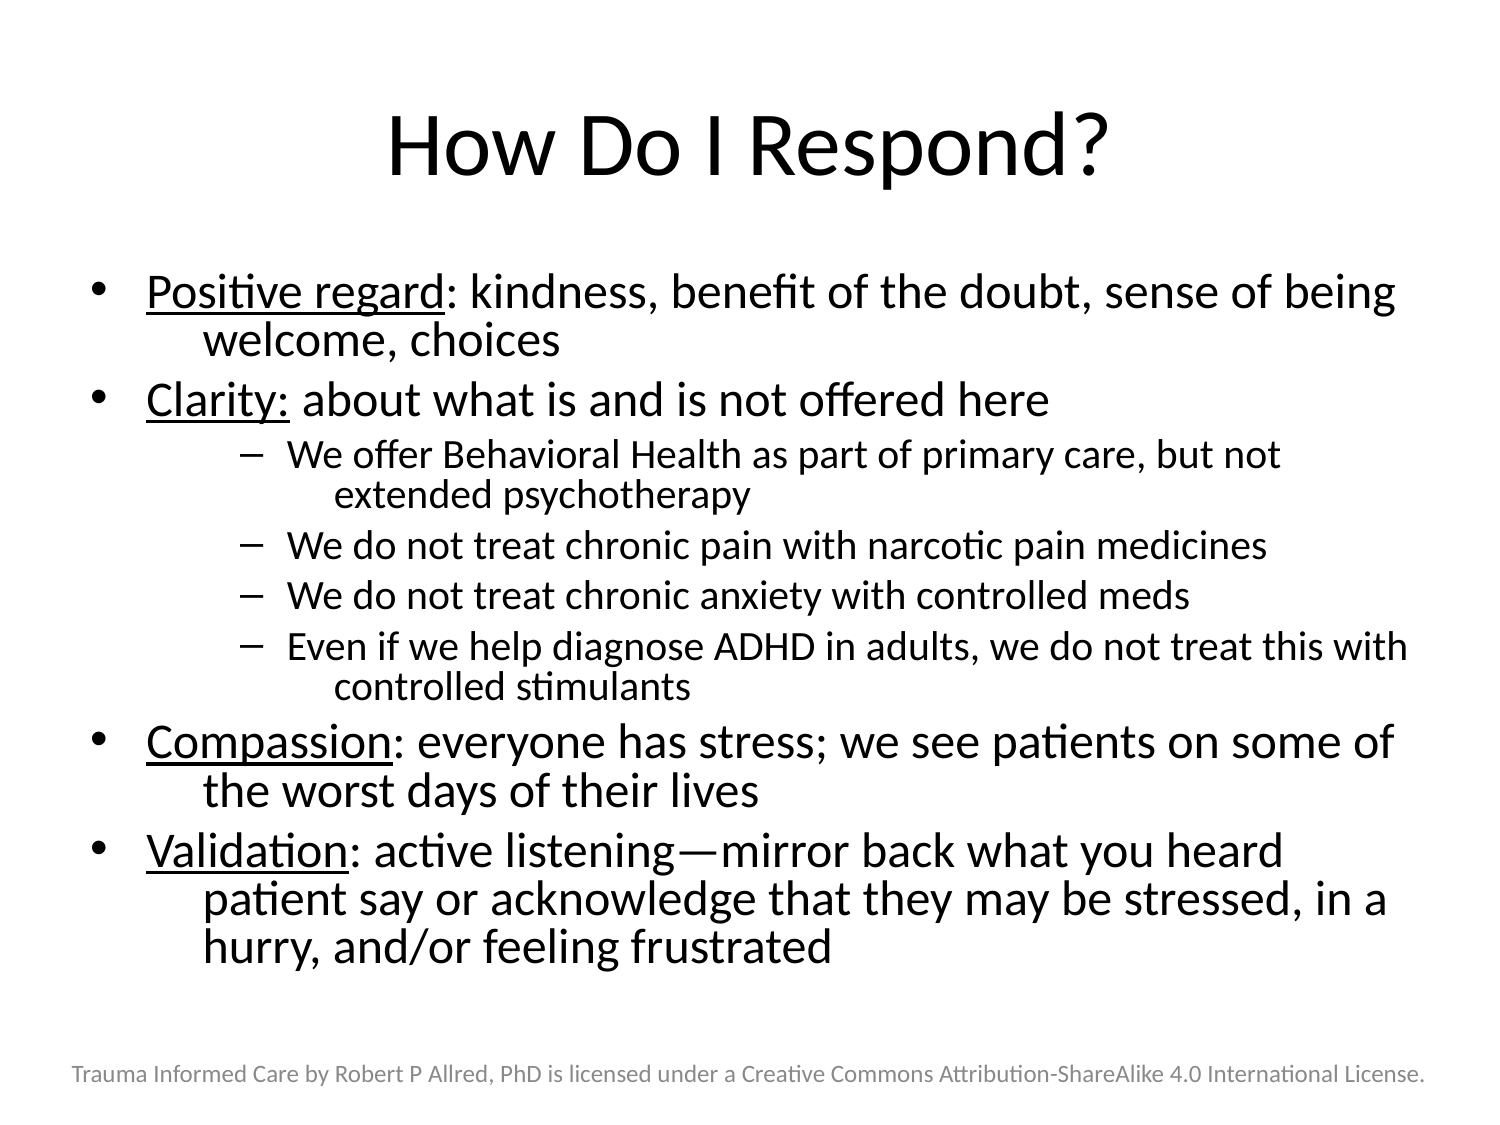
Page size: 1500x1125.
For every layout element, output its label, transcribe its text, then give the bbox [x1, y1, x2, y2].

text_box Trauma Informed Care by Robert P Allred, PhD is licensed under a Creative Commons Attribution-ShareAlike 4.0 International License. [50, 1042, 1451, 1103]
title How Do I Respond? [75, 45, 1426, 233]
list Positive regard: kindness, benefit of the doubt, sense of being welcome, choices Clarity: about what is and is not offered here We offer Behavioral Health as part of primary care, but not extended psychotherapy We do not treat chronic pain with narcotic pain medicines We do not treat chronic anxiety with controlled meds Even if we help diagnose ADHD in adults, we do not treat this with controlled stimulants Compassion: everyone has stress; we see patients on some of the worst days of their lives Validation: active listening—mirror back what you heard patient say or acknowledge that they may be stressed, in a hurry, and/or feeling frustrated [75, 262, 1426, 1005]
